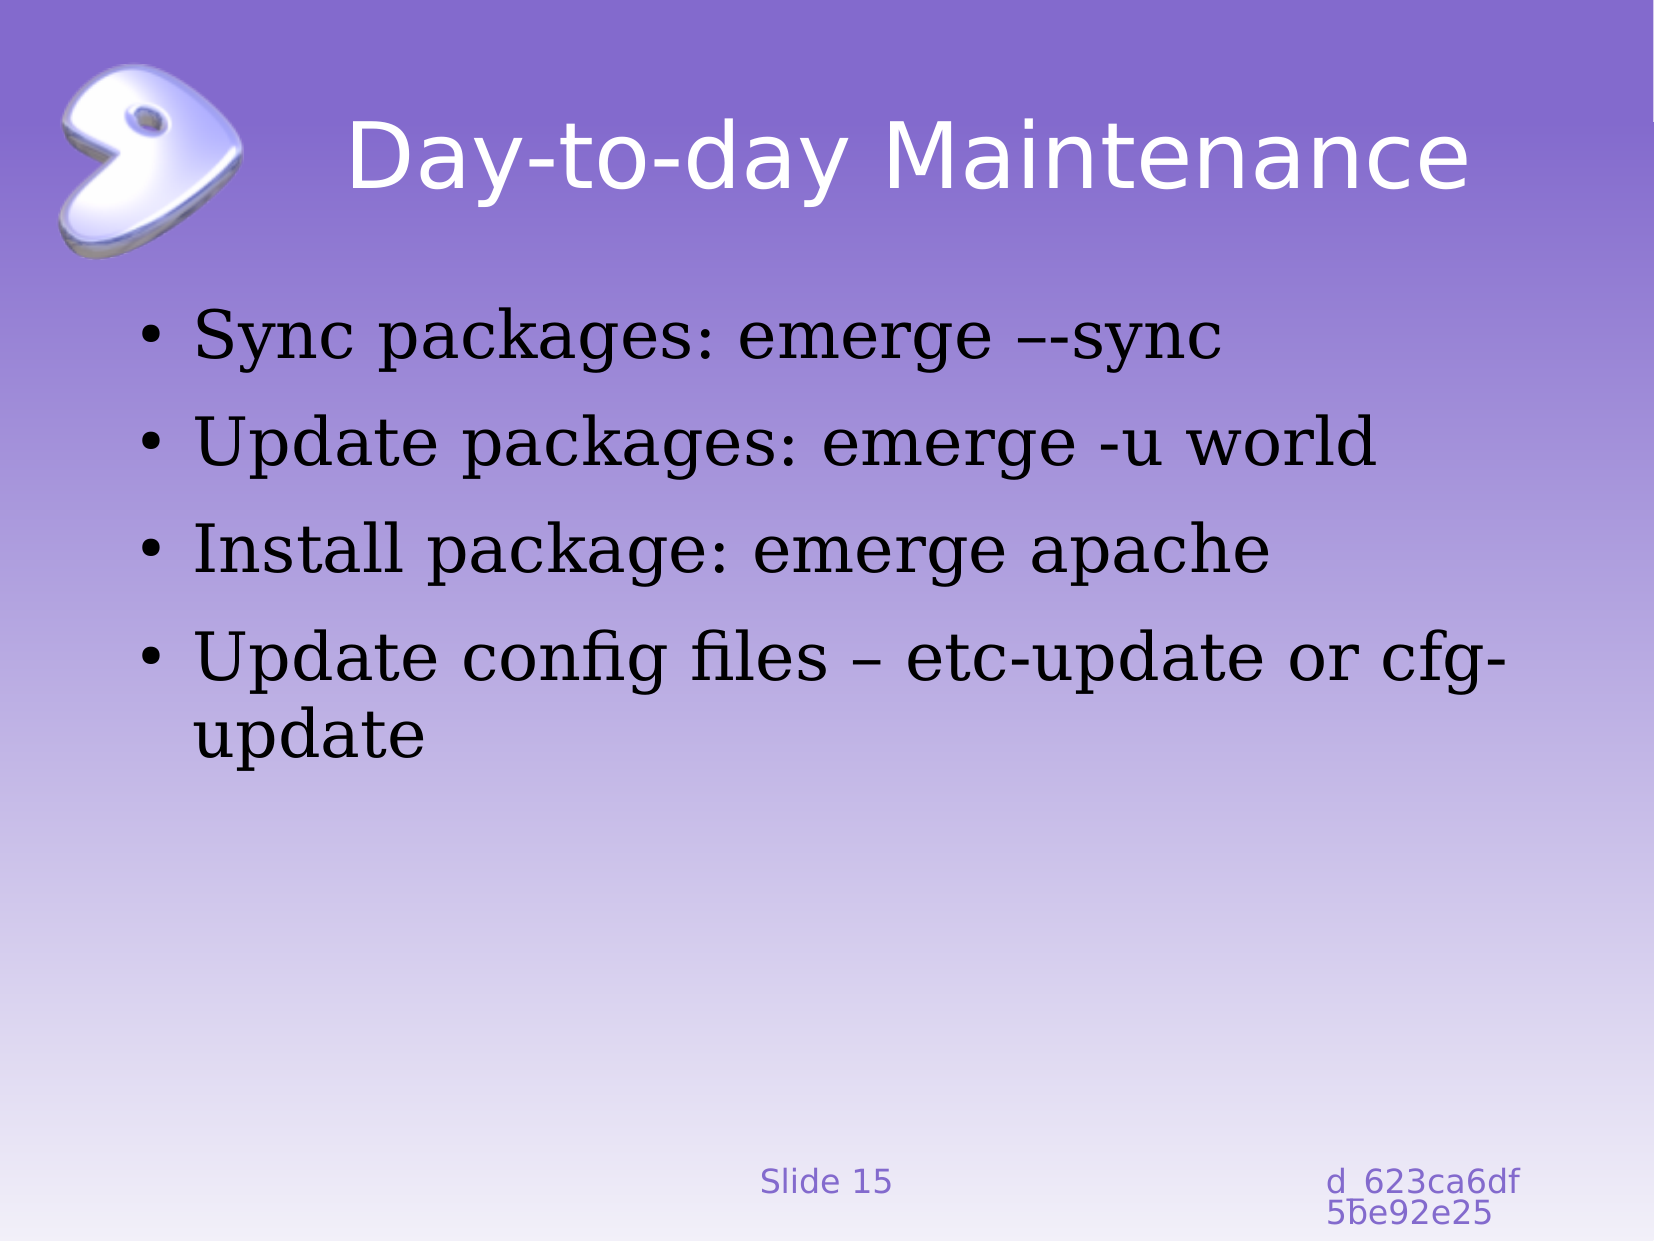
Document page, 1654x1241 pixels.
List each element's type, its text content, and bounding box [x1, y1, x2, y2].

list Sync packages: emerge –-sync Update packages: emerge -u world Install package: emerge apache Update config files – etc-update or cfg-update [121, 296, 1534, 1127]
title Day-to-day Maintenance [288, 44, 1531, 268]
picture [49, 61, 248, 266]
